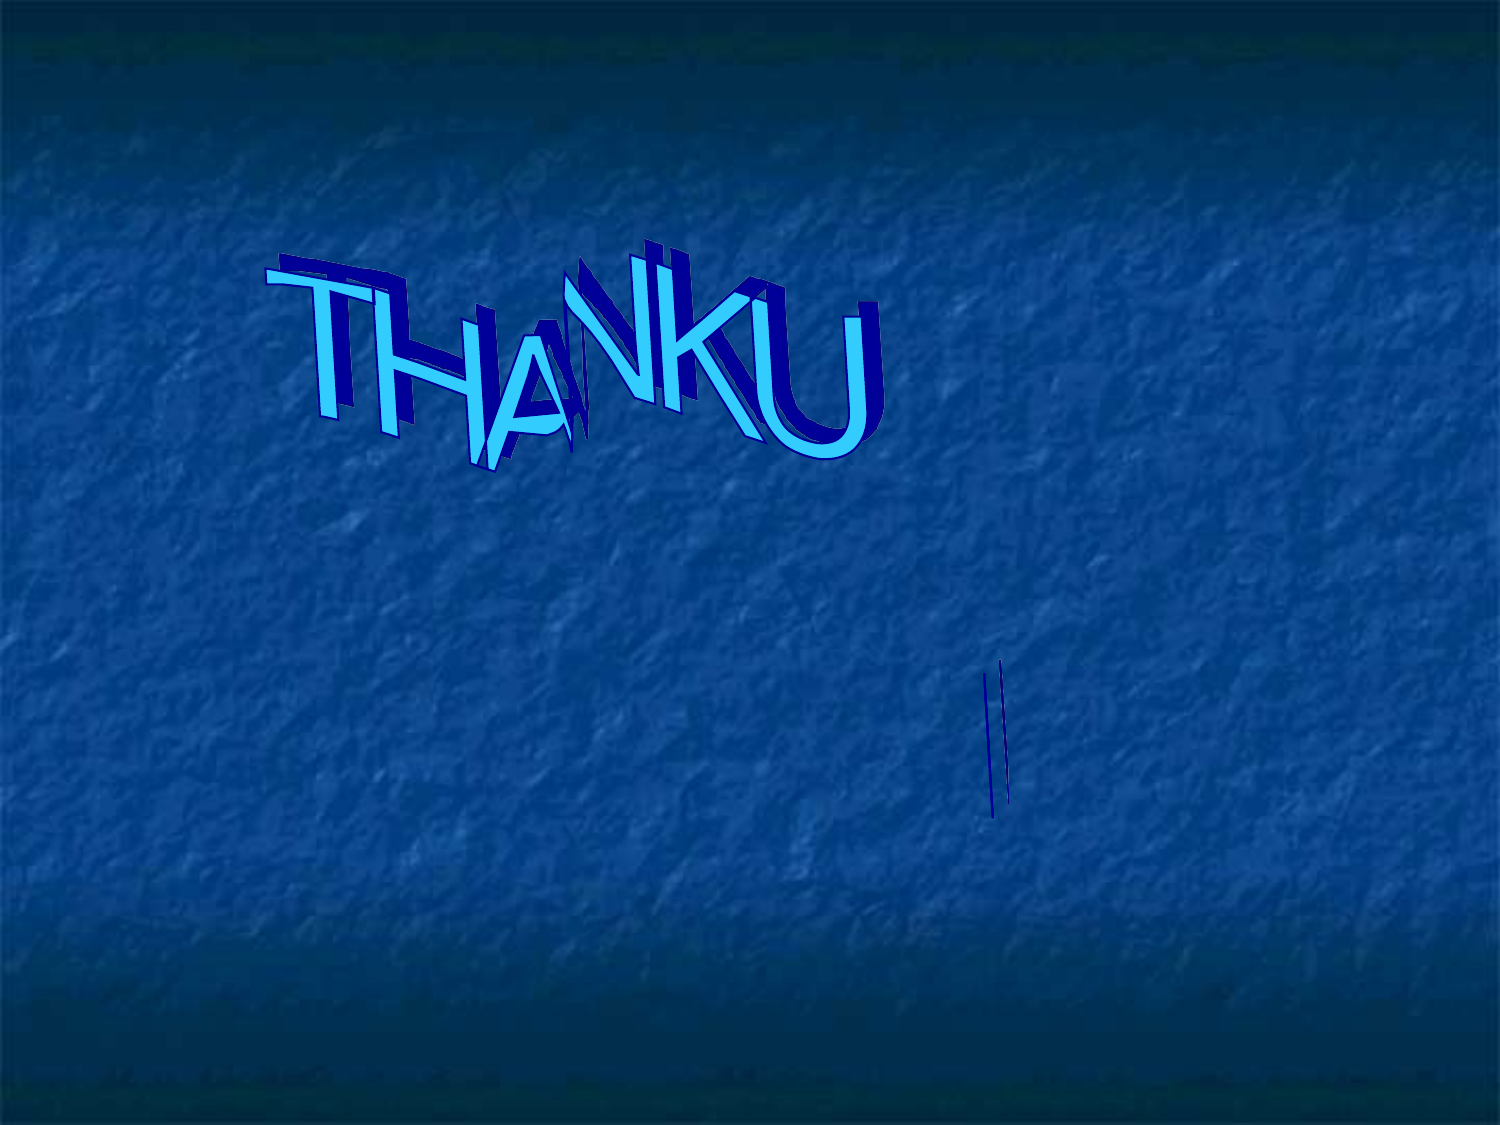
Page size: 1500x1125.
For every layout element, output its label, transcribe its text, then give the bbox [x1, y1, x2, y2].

text_box THANKU ALL [655, 262, 868, 460]
text_box THANKU ALL [265, 254, 656, 472]
picture [0, 0, 1500, 1125]
